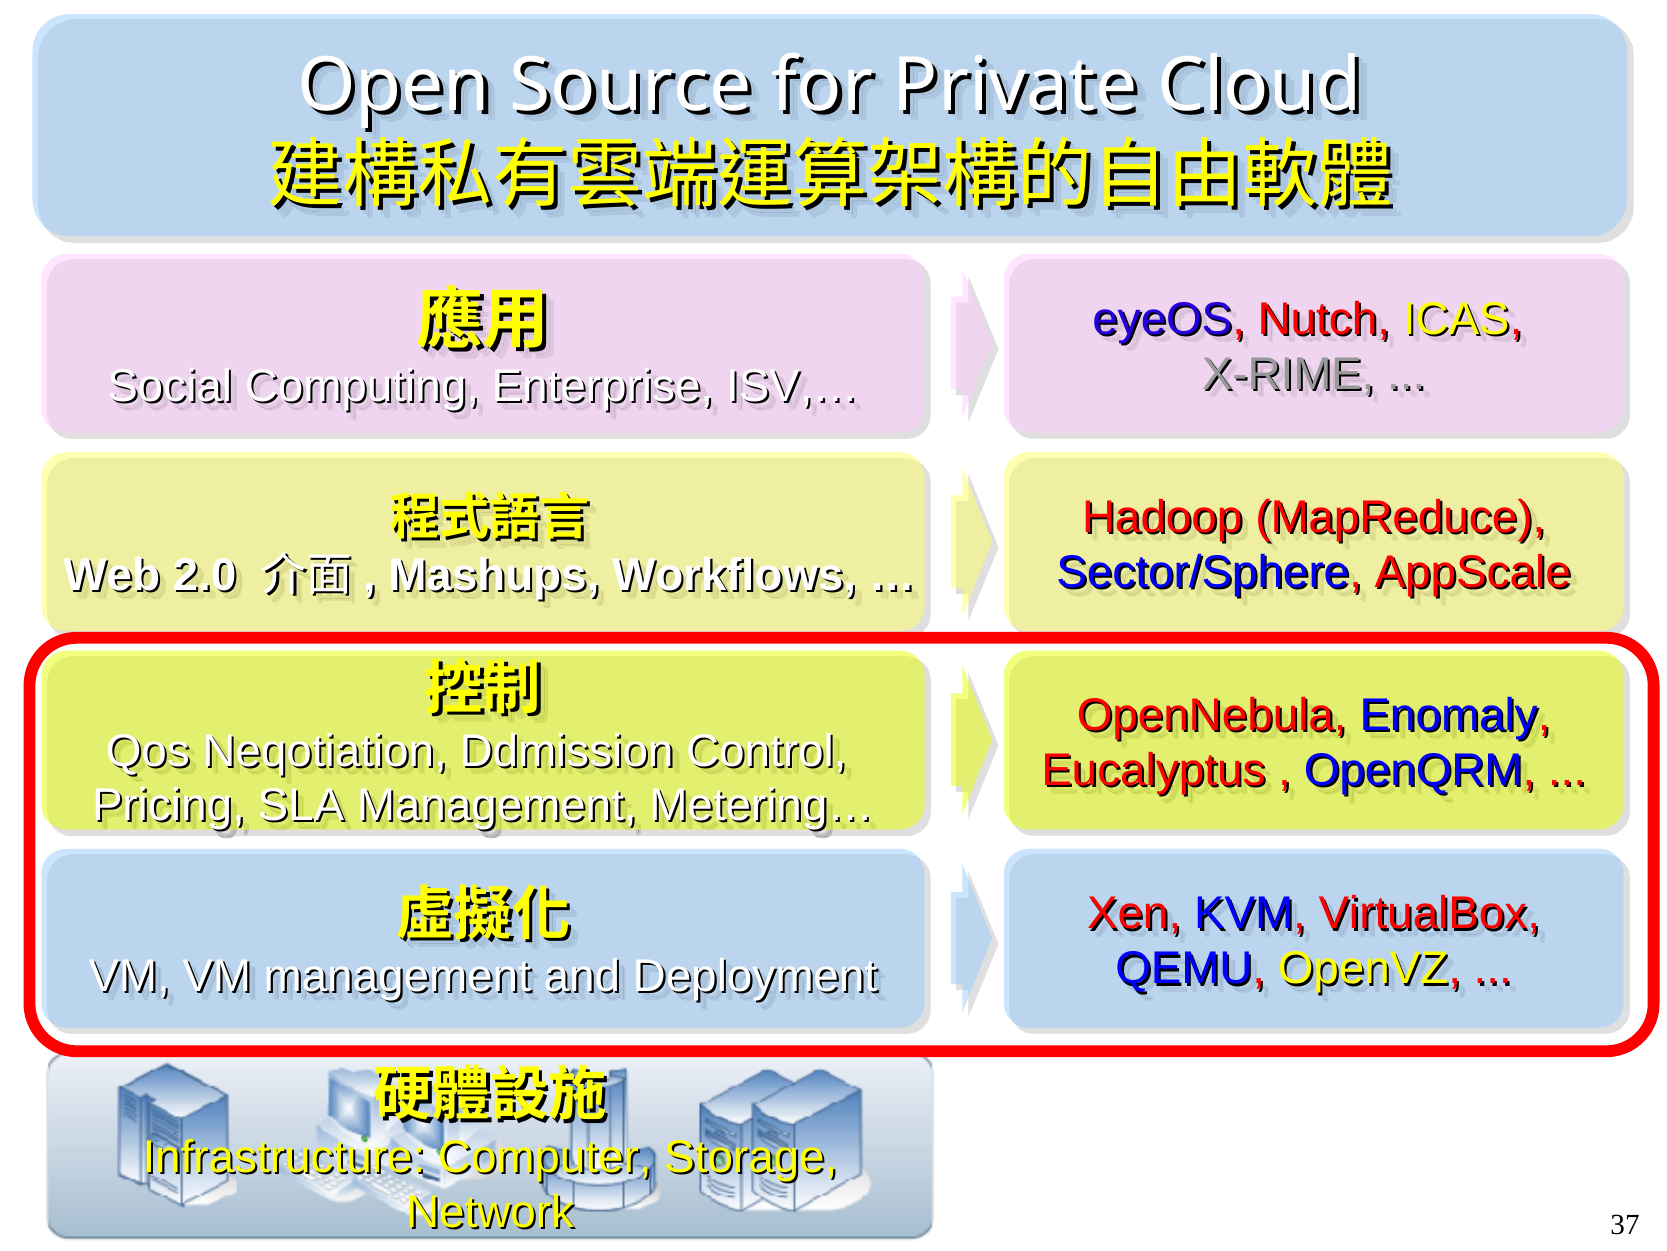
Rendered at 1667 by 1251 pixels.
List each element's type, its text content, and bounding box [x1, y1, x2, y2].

text_box [950, 665, 993, 814]
text_box [950, 864, 993, 1013]
text_box Open Source for Private Cloud 建構私有雲端運算架構的自由軟體 [32, 14, 1628, 237]
text_box eyeOS, Nutch, ICAS, X-RIME, ... [1003, 253, 1624, 433]
text_box 程式語言 Web 2.0 介面, Mashups, Workflows, … [41, 452, 925, 632]
text_box [950, 467, 993, 616]
text_box Hadoop (MapReduce), Sector/Sphere, AppScale [1003, 452, 1624, 631]
text_box 虛擬化 VM, VM management and Deployment [41, 848, 925, 1028]
text_box 應用 Social Computing, Enterprise, ISV,… [41, 253, 925, 433]
text_box 控制 Qos Neqotiation, Ddmission Control, Pricing, SLA Management, Metering… [41, 650, 925, 830]
text_box Xen, KVM, VirtualBox, QEMU, OpenVZ, ... [1003, 848, 1624, 1028]
text_box 硬體設施 Infrastructure: Computer, Storage, Network [41, 1047, 940, 1246]
text_box OpenNebula, Enomaly, Eucalyptus , OpenQRM, ... [1003, 650, 1624, 830]
text_box [950, 269, 993, 418]
